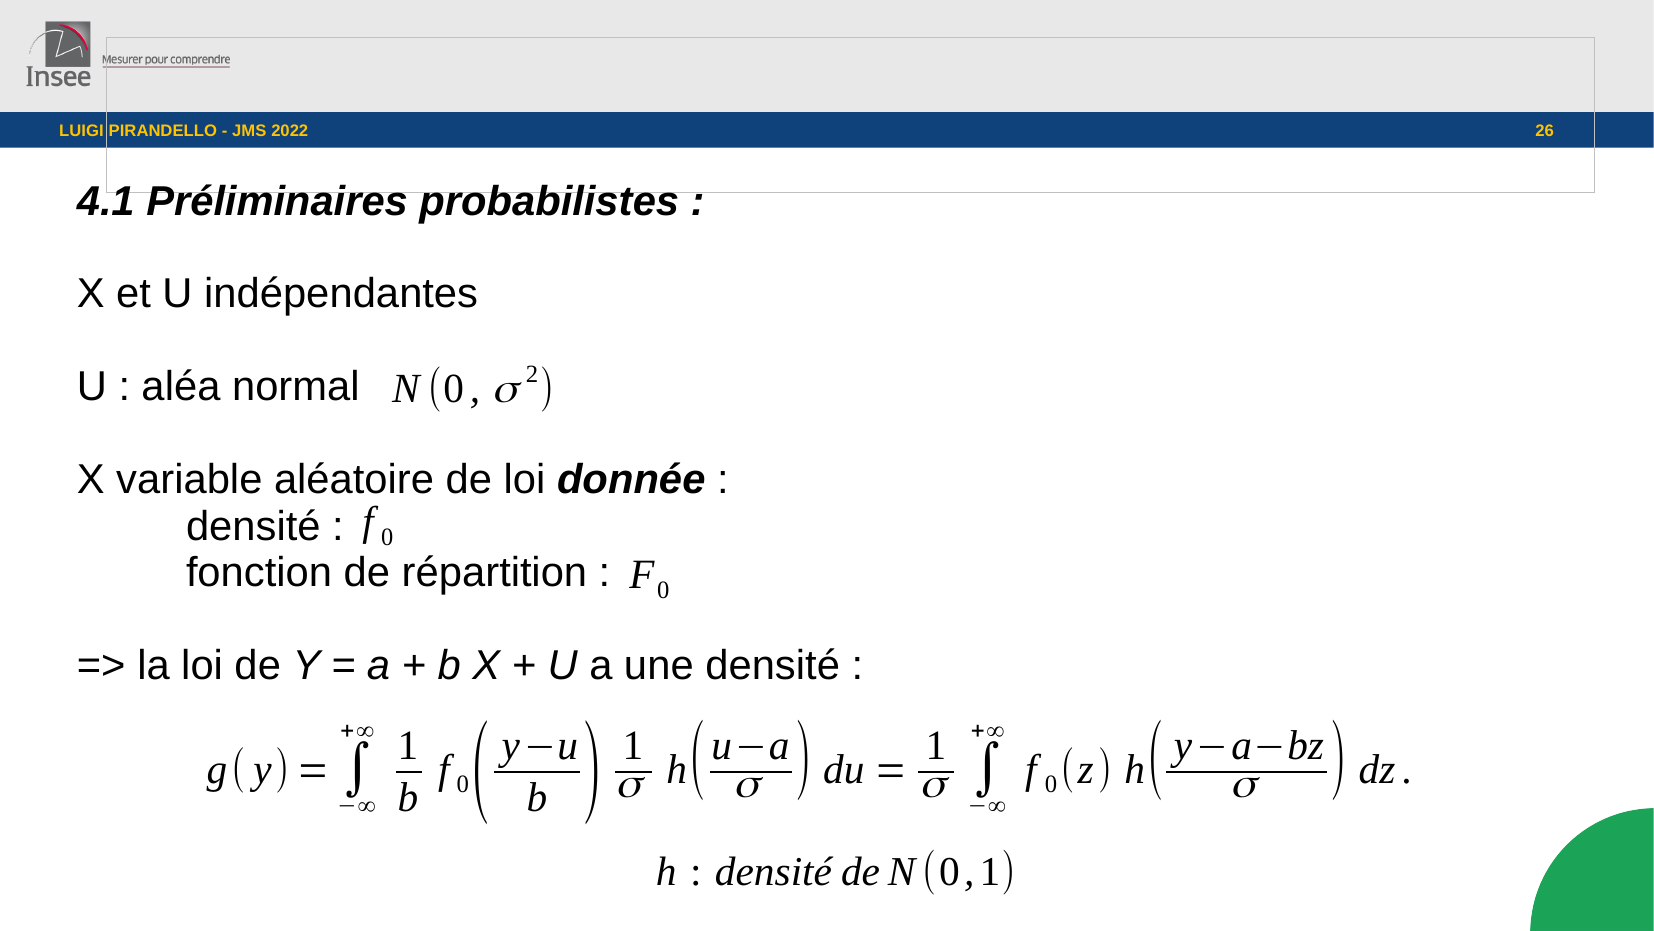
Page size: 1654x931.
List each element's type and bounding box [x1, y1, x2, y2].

chart [354, 497, 400, 551]
picture [107, 38, 230, 89]
picture [23, 0, 230, 89]
picture [1530, 808, 1654, 931]
chart [198, 717, 1418, 827]
chart [384, 360, 560, 416]
chart [621, 551, 677, 604]
chart [649, 847, 1022, 898]
